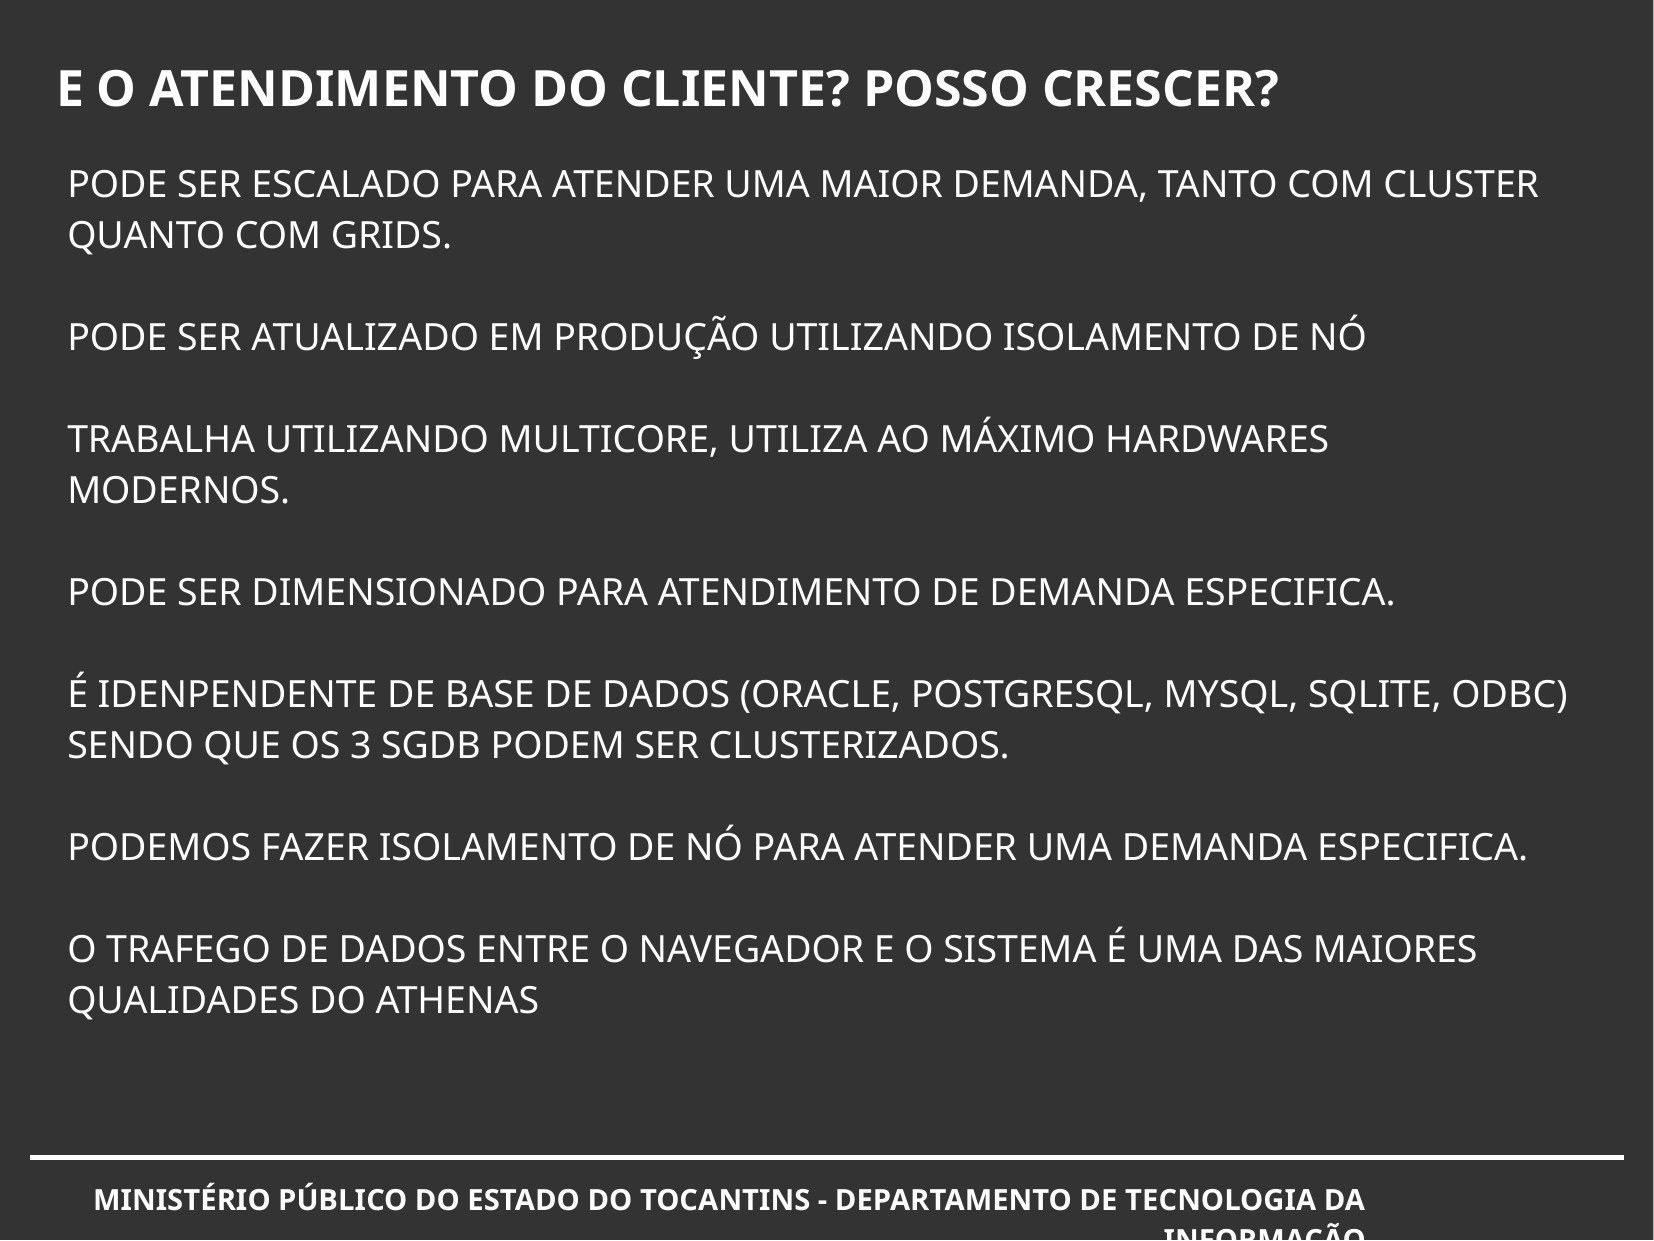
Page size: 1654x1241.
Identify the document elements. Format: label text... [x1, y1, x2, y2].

text_box E O ATENDIMENTO DO CLIENTE? POSSO CRESCER? [41, 45, 1295, 117]
text_box MINISTÉRIO PÚBLICO DO ESTADO DO TOCANTINS - DEPARTAMENTO DE TECNOLOGIA DA INFORMAÇÃO [78, 1171, 1583, 1223]
text_box PODE SER ESCALADO PARA ATENDER UMA MAIOR DEMANDA, TANTO COM CLUSTER QUANTO COM GRIDS. PODE SER ATUALIZADO EM PRODUÇÃO UTILIZANDO ISOLAMENTO DE NÓ TRABALHA UTILIZANDO MULTICORE, UTILIZA AO MÁXIMO HARDWARES MODERNOS. PODE SER DIMENSIONADO PARA ATENDIMENTO DE DEMANDA ESPECIFICA. É IDENPENDENTE DE BASE DE DADOS (ORACLE, POSTGRESQL, MYSQL, SQLITE, ODBC) SENDO QUE OS 3 SGDB PODEM SER CLUSTERIZADOS. PODEMOS FAZER ISOLAMENTO DE NÓ PARA ATENDER UMA DEMANDA ESPECIFICA. O TRAFEGO DE DADOS ENTRE O NAVEGADOR E O SISTEMA É UMA DAS MAIORES QUALIDADES DO ATHENAS [52, 149, 1564, 880]
